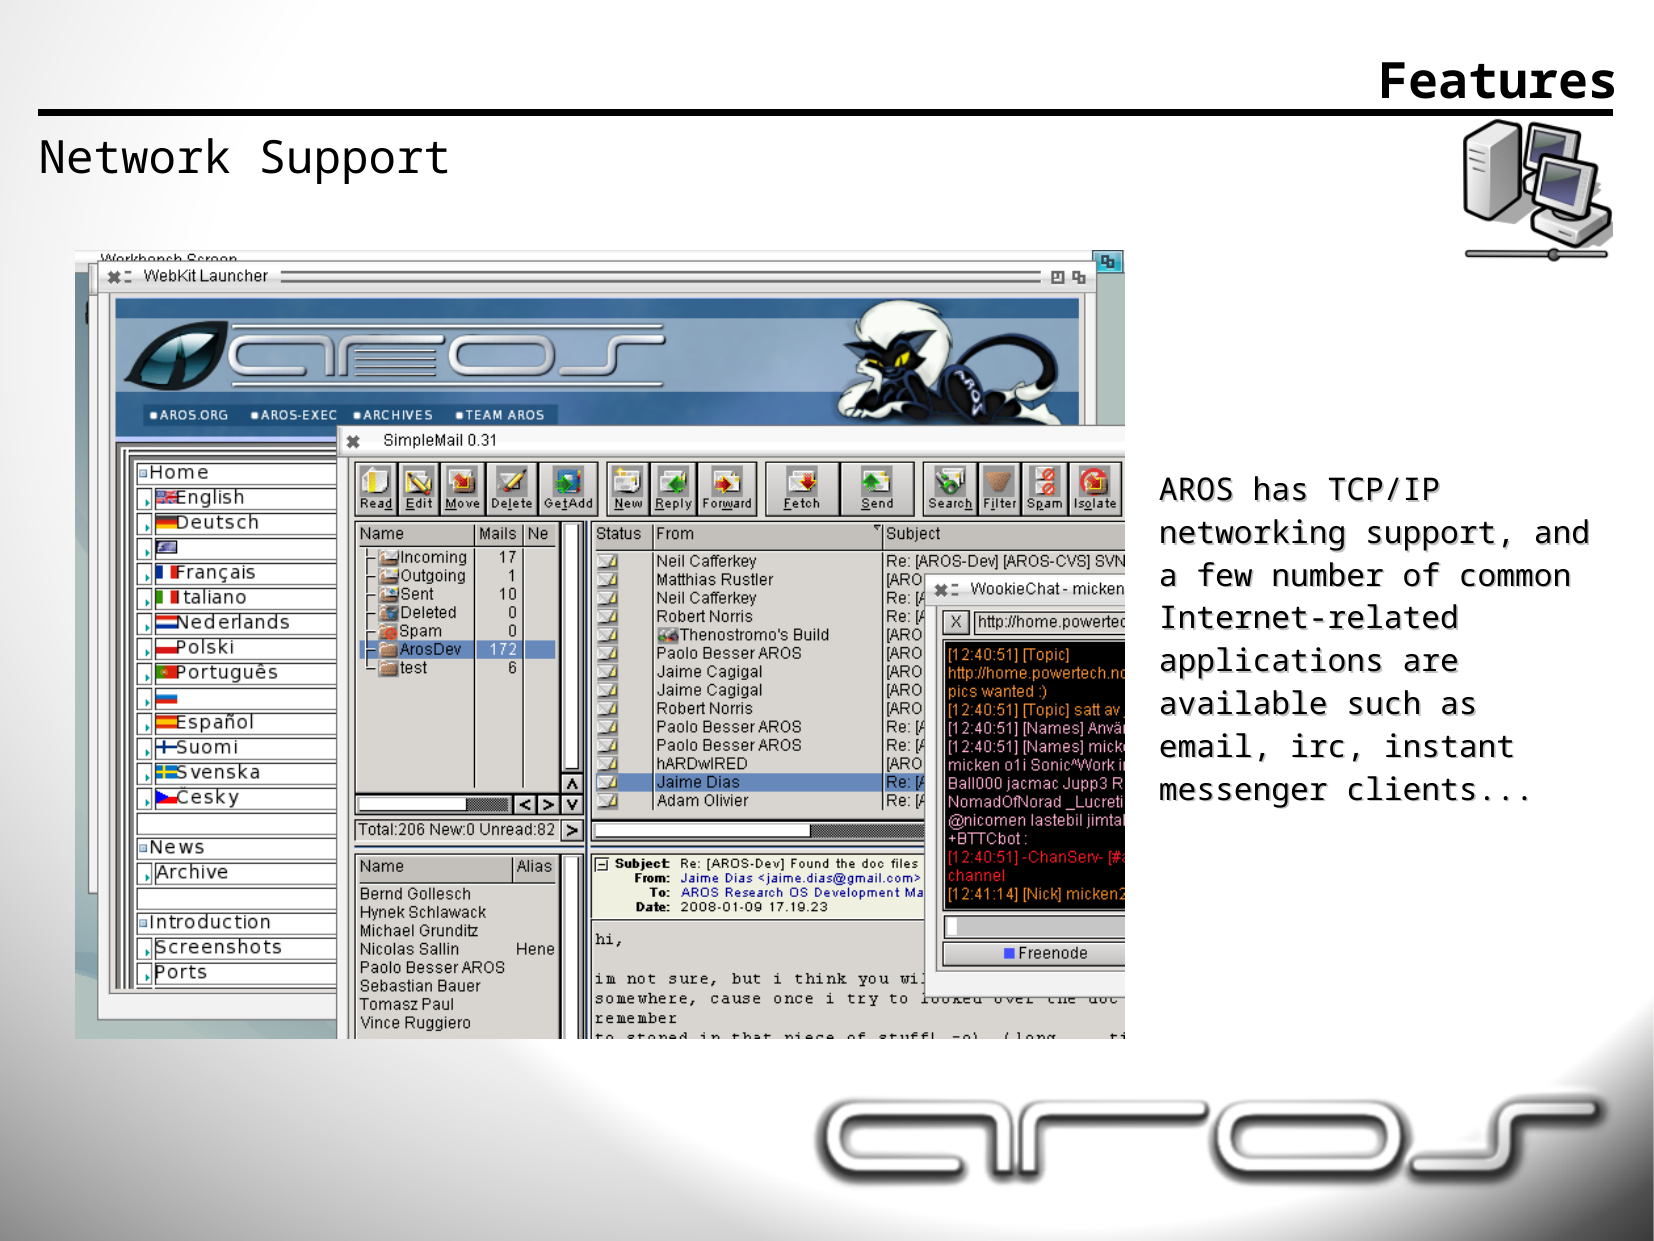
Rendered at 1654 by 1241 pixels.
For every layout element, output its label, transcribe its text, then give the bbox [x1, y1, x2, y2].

text_box Features [1363, 37, 1637, 103]
text_box AROS has TCP/IP networking support, and a few number of common Internet-related applications are available such as email, irc, instant messenger clients... [1144, 459, 1620, 910]
picture [0, 0, 1654, 1241]
text_box Network Support [23, 116, 467, 178]
